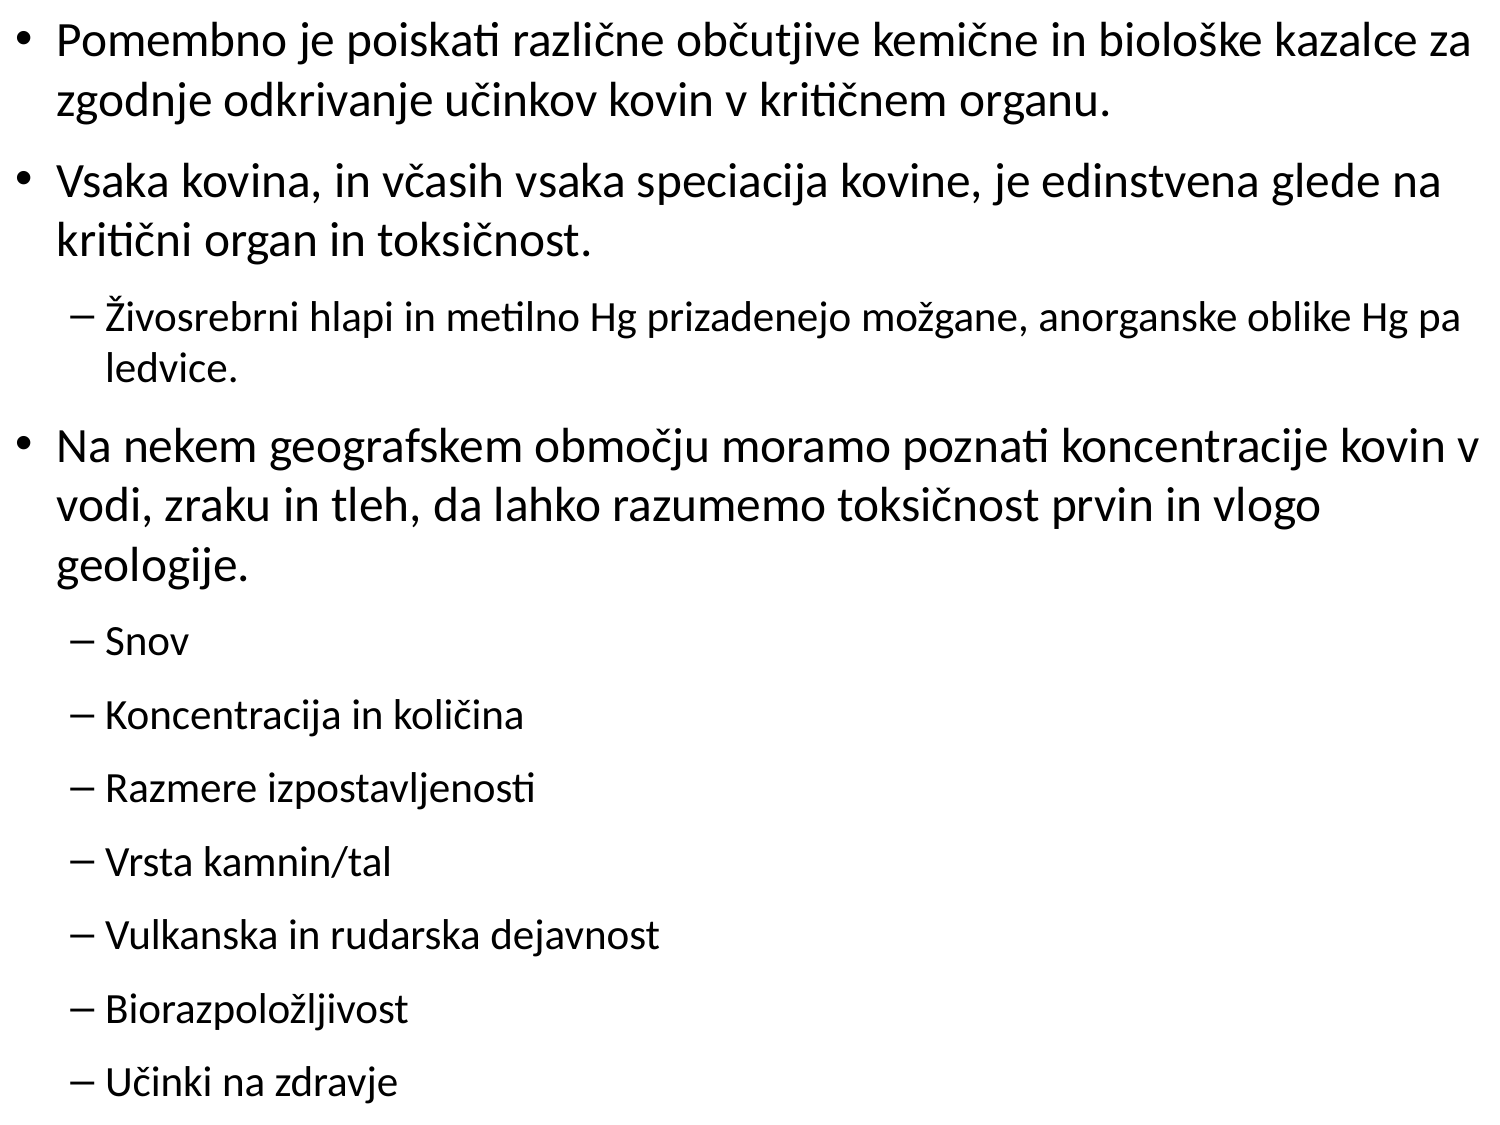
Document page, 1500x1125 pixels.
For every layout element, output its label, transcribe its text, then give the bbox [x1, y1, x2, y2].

list Pomembno je poiskati različne občutjive kemične in biološke kazalce za zgodnje odkrivanje učinkov kovin v kritičnem organu. Vsaka kovina, in včasih vsaka speciacija kovine, je edinstvena glede na kritični organ in toksičnost. Živosrebrni hlapi in metilno Hg prizadenejo možgane, anorganske oblike Hg pa ledvice. Na nekem geografskem območju moramo poznati koncentracije kovin v vodi, zraku in tleh, da lahko razumemo toksičnost prvin in vlogo geologije. Snov Koncentracija in količina Razmere izpostavljenosti Vrsta kamnin/tal Vulkanska in rudarska dejavnost Biorazpoložljivost Učinki na zdravje [0, 0, 1500, 1125]
